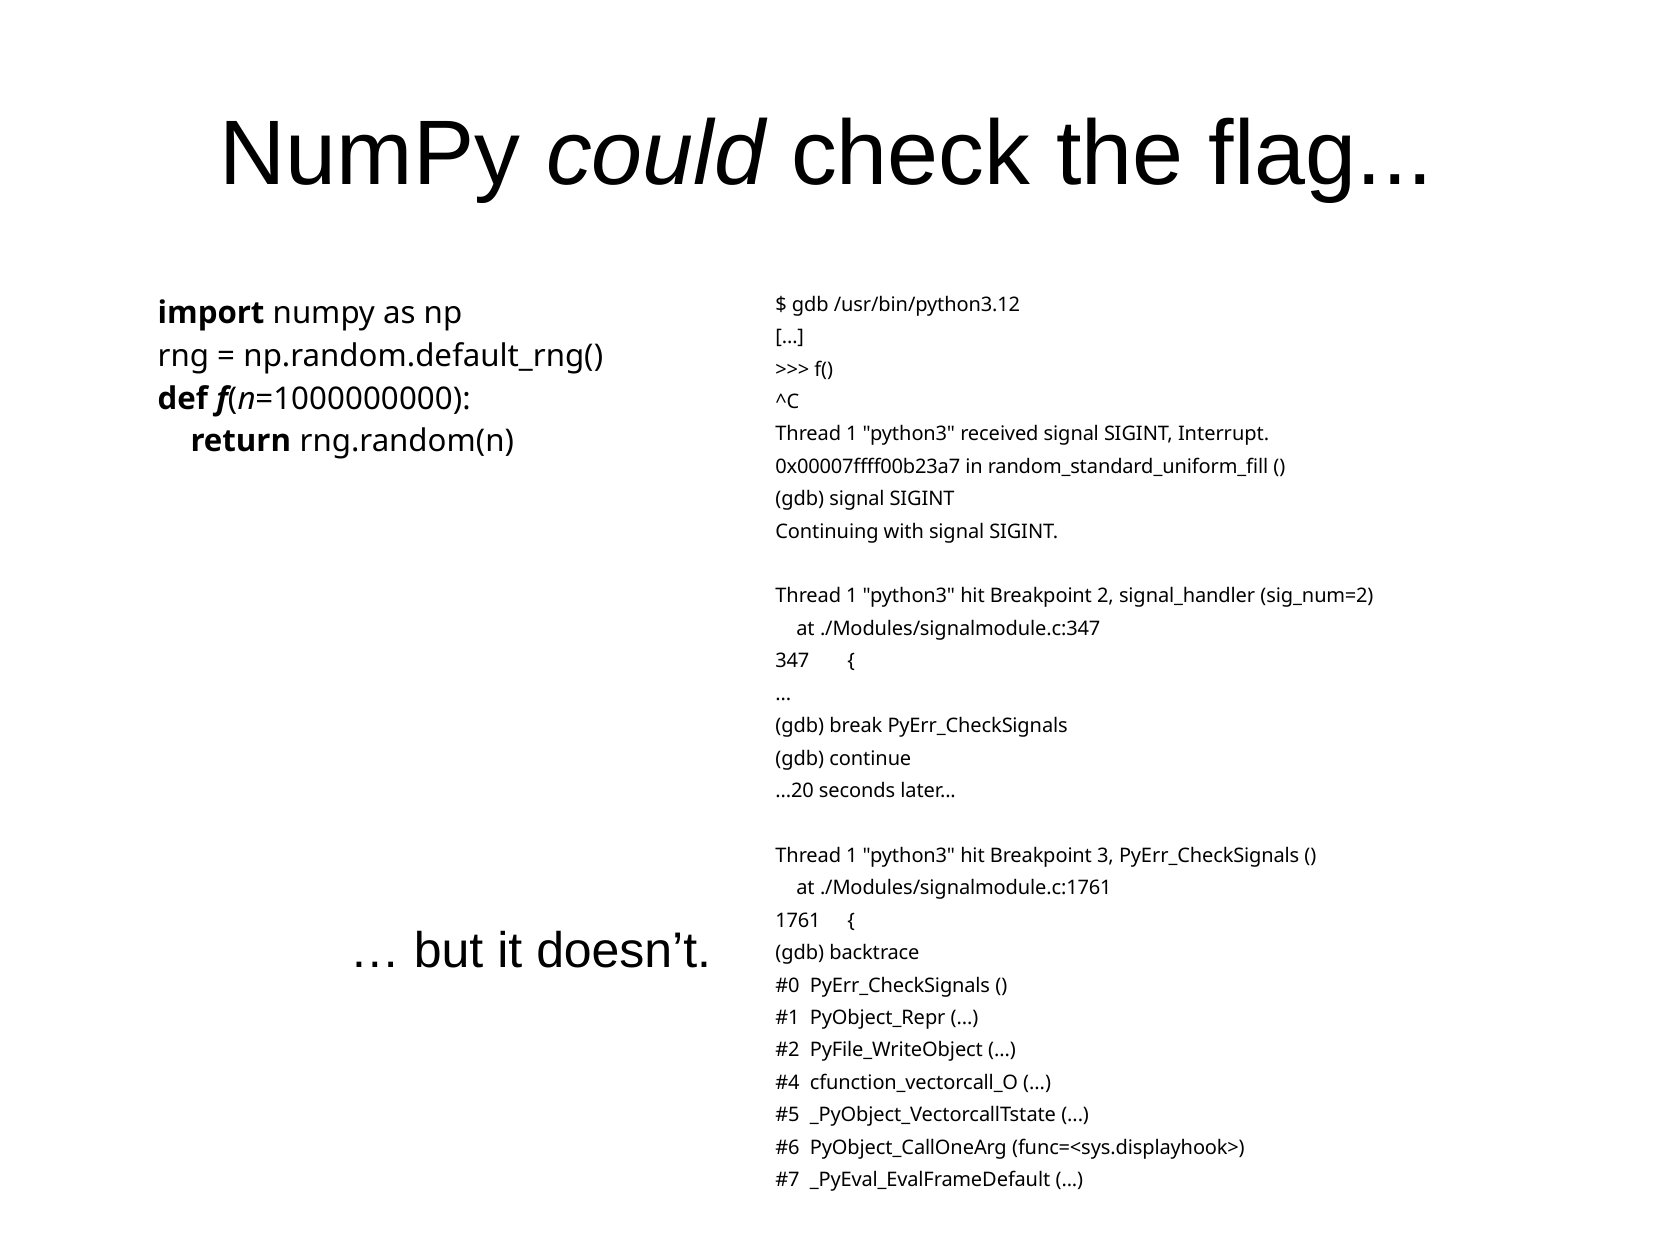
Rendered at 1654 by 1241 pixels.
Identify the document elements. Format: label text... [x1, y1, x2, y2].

title NumPy could check the flag... [82, 49, 1571, 257]
list import numpy as np rng = np.random.default_rng() def f(n=1000000000): return rng.random(n) [82, 290, 775, 1201]
text_box … but it doesn’t. [335, 914, 726, 986]
list $ gdb /usr/bin/python3.12 […] >>> f() ^C Thread 1 "python3" received signal SIGINT, Interrupt. 0x00007ffff00b23a7 in random_standard_uniform_fill () (gdb) signal SIGINT Continuing with signal SIGINT. Thread 1 "python3" hit Breakpoint 2, signal_handler (sig_num=2) at ./Modules/signalmodule.c:347 347 { ... (gdb) break PyErr_CheckSignals (gdb) continue ...20 seconds later... Thread 1 "python3" hit Breakpoint 3, PyErr_CheckSignals () at ./Modules/signalmodule.c:1761 1761 { (gdb) backtrace #0 PyErr_CheckSignals () #1 PyObject_Repr (...) #2 PyFile_WriteObject (...) #4 cfunction_vectorcall_O (...) #5 _PyObject_VectorcallTstate (...) #6 PyObject_CallOneArg (func=<sys.displayhook>) #7 _PyEval_EvalFrameDefault (...) [775, 290, 1633, 1201]
